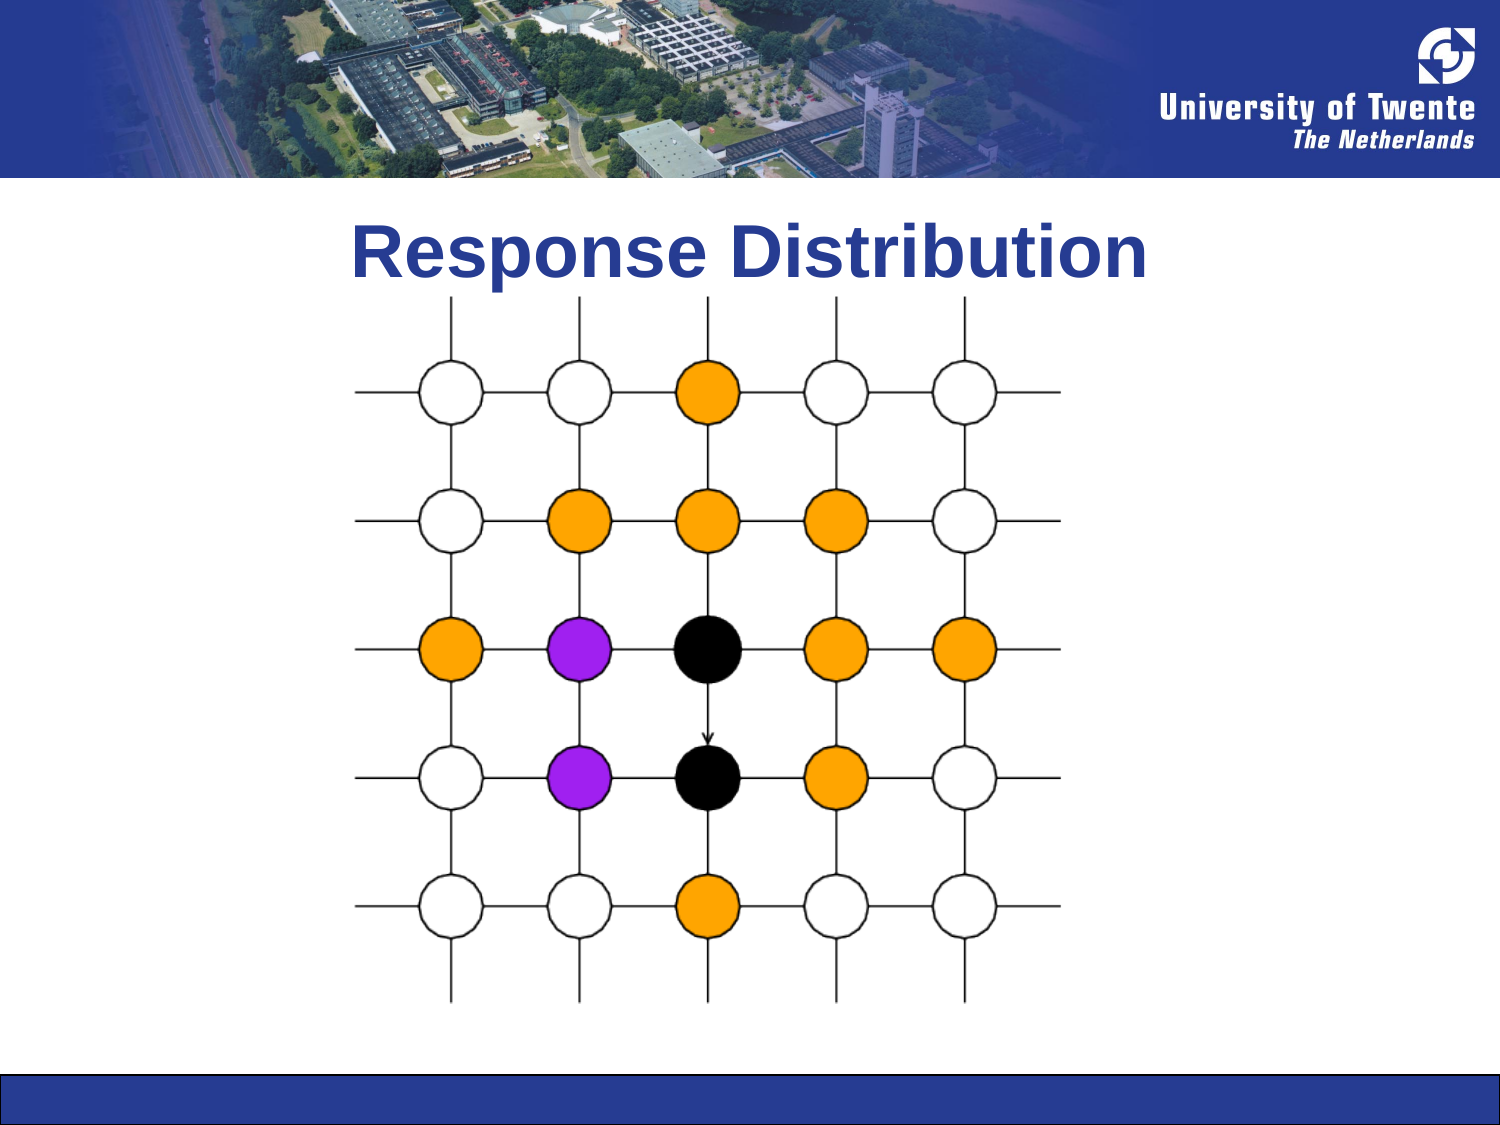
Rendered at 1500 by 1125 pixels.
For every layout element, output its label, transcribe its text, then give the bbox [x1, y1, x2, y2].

picture [354, 295, 1299, 1004]
title Response Distribution [112, 194, 1388, 308]
picture [0, 0, 1500, 178]
